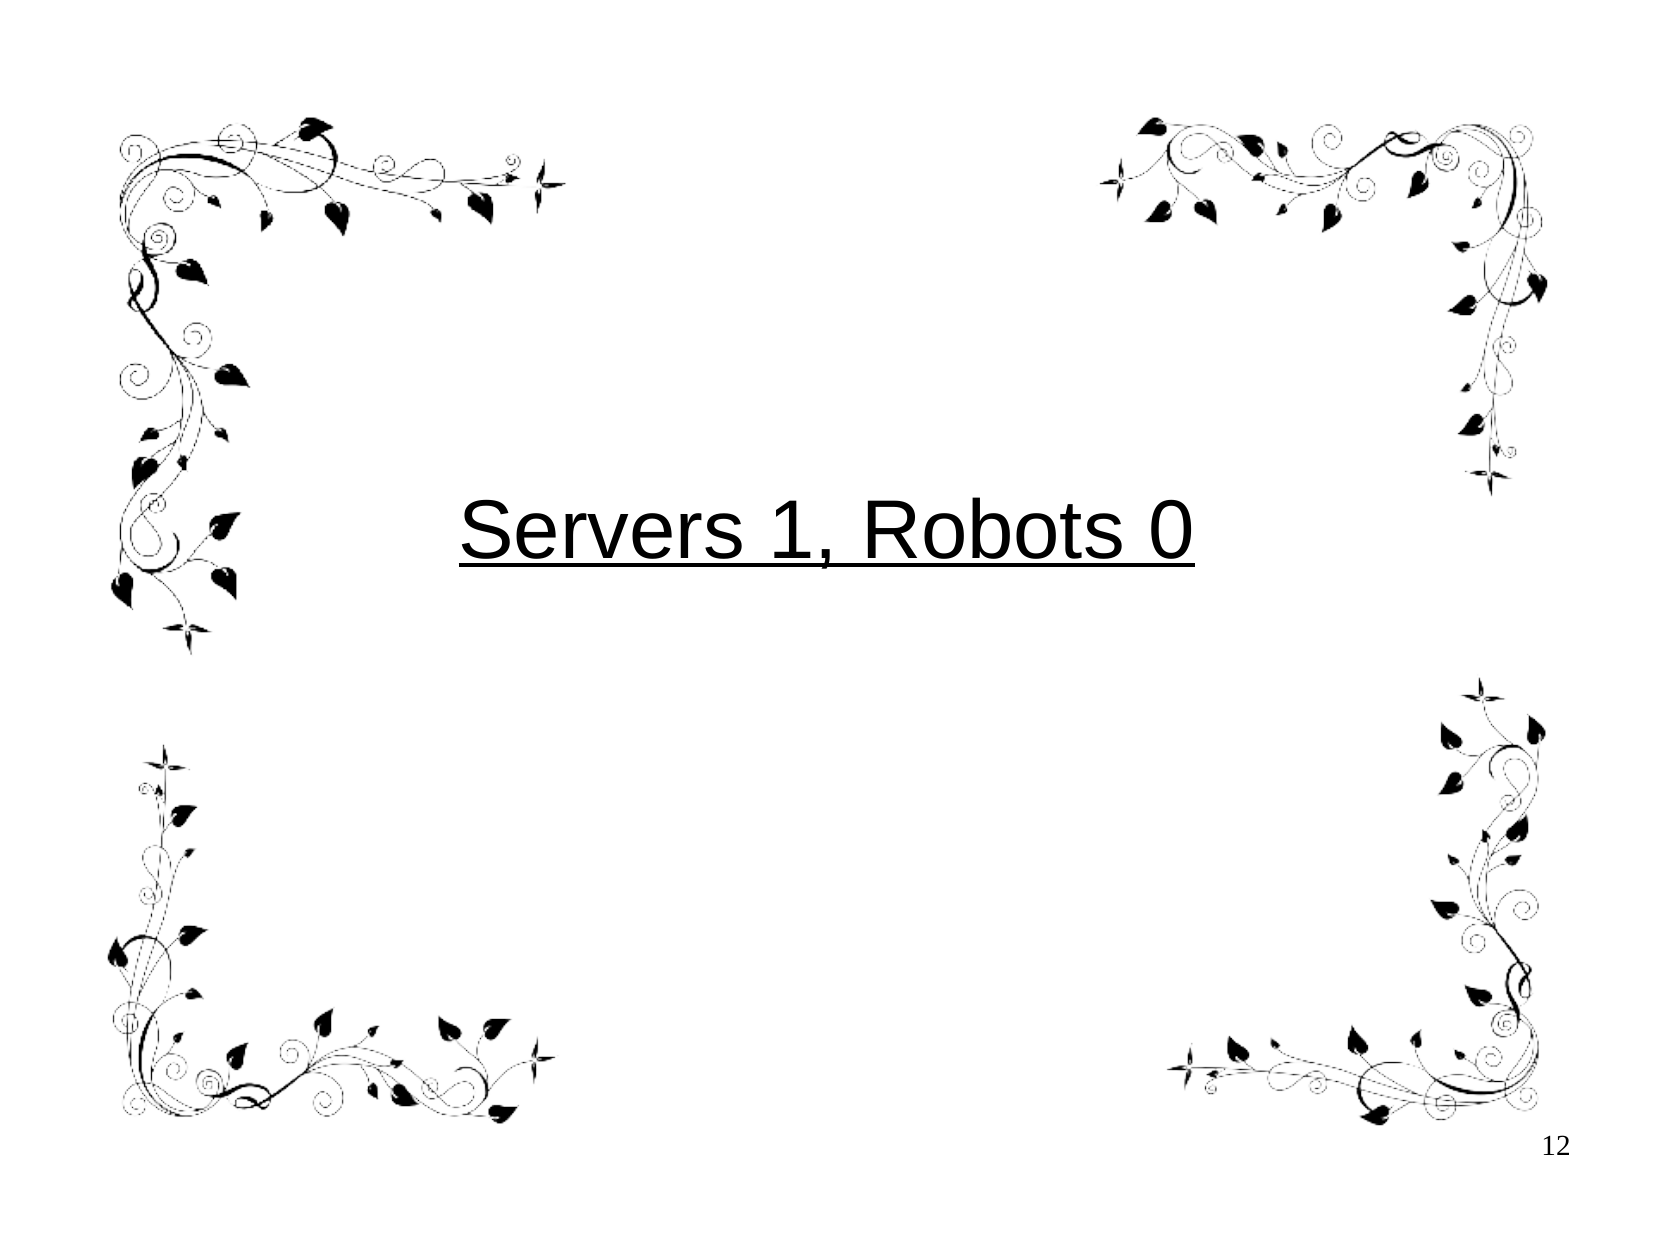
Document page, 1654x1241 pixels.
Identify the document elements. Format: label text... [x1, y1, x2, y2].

picture [101, 1010, 1553, 1131]
subtitle Servers 1, Robots 0 [82, 49, 1571, 1010]
